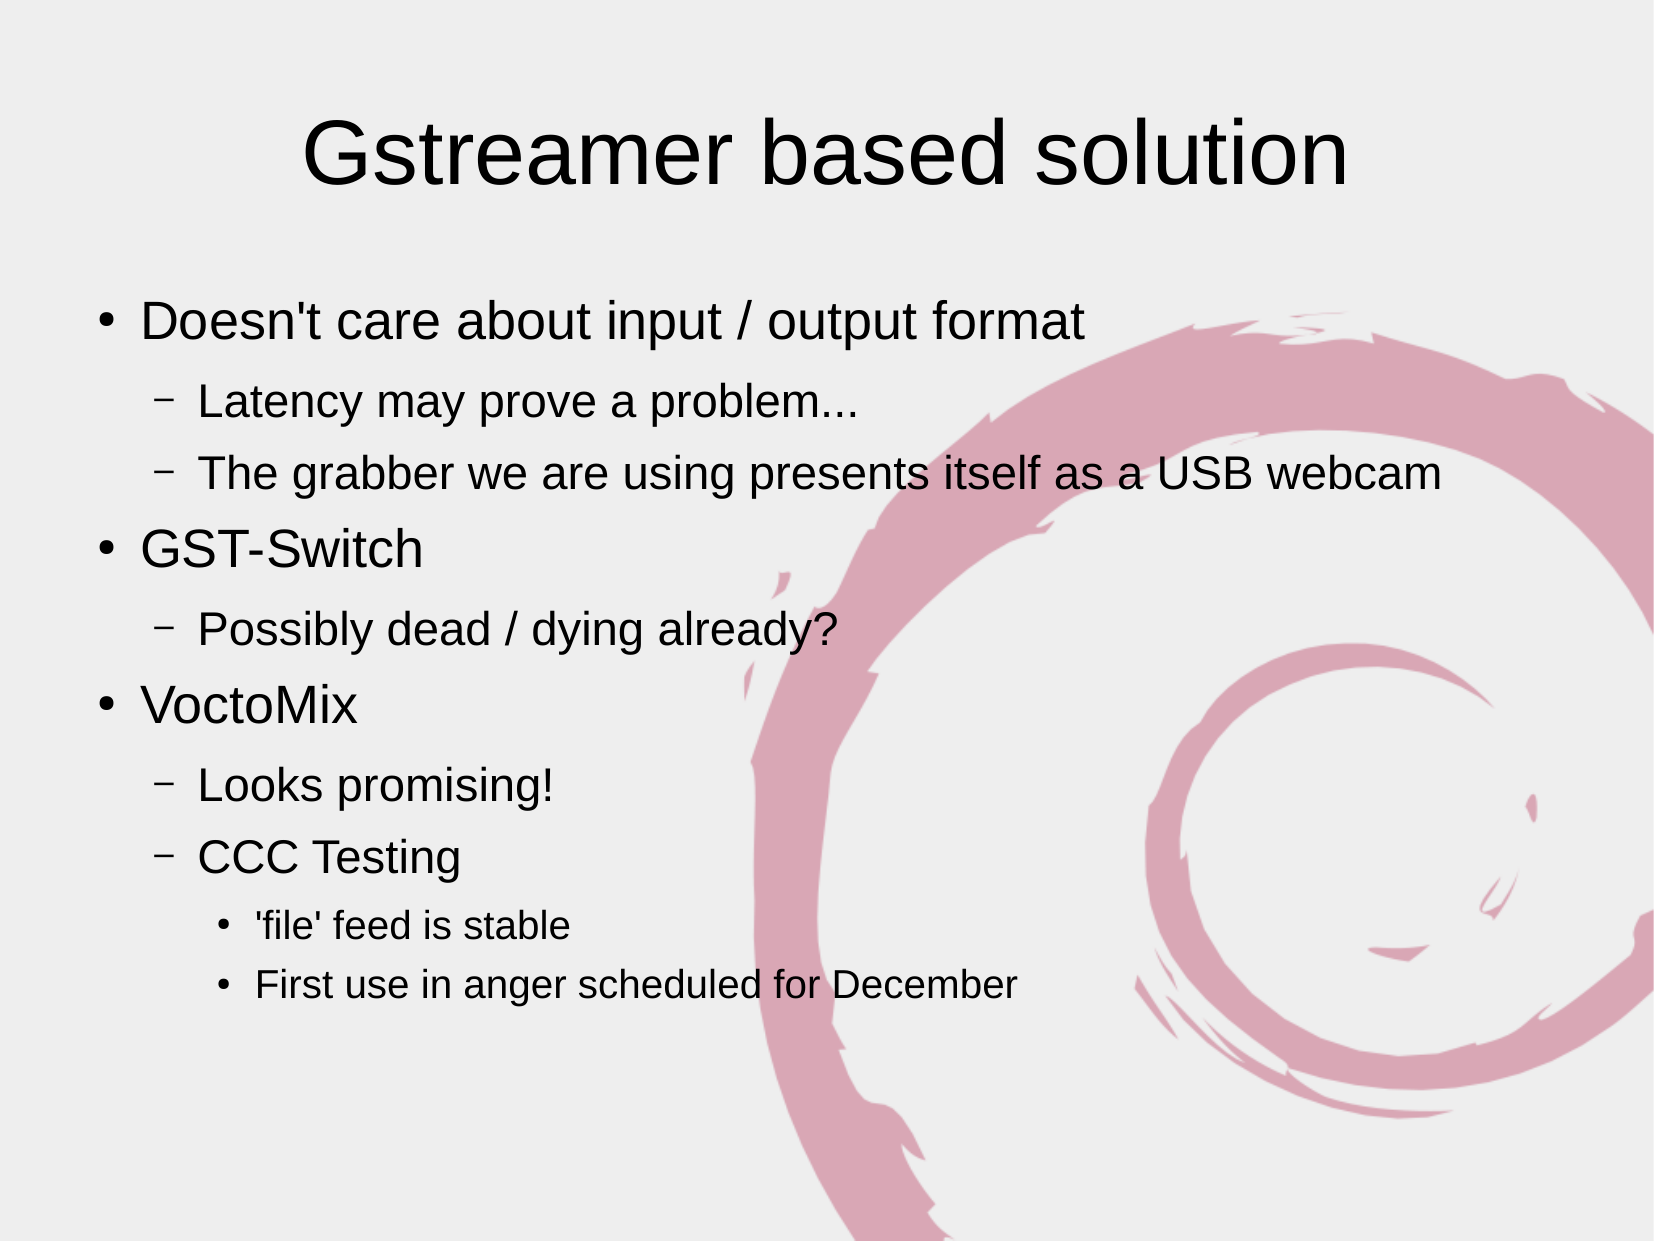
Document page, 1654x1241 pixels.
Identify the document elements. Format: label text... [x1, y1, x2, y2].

picture [0, 0, 1654, 1241]
title Gstreamer based solution [82, 49, 1571, 257]
list Doesn't care about input / output format Latency may prove a problem... The grabber we are using presents itself as a USB webcam GST-Switch Possibly dead / dying already? VoctoMix Looks promising! CCC Testing 'file' feed is stable First use in anger scheduled for December [82, 290, 1571, 1010]
